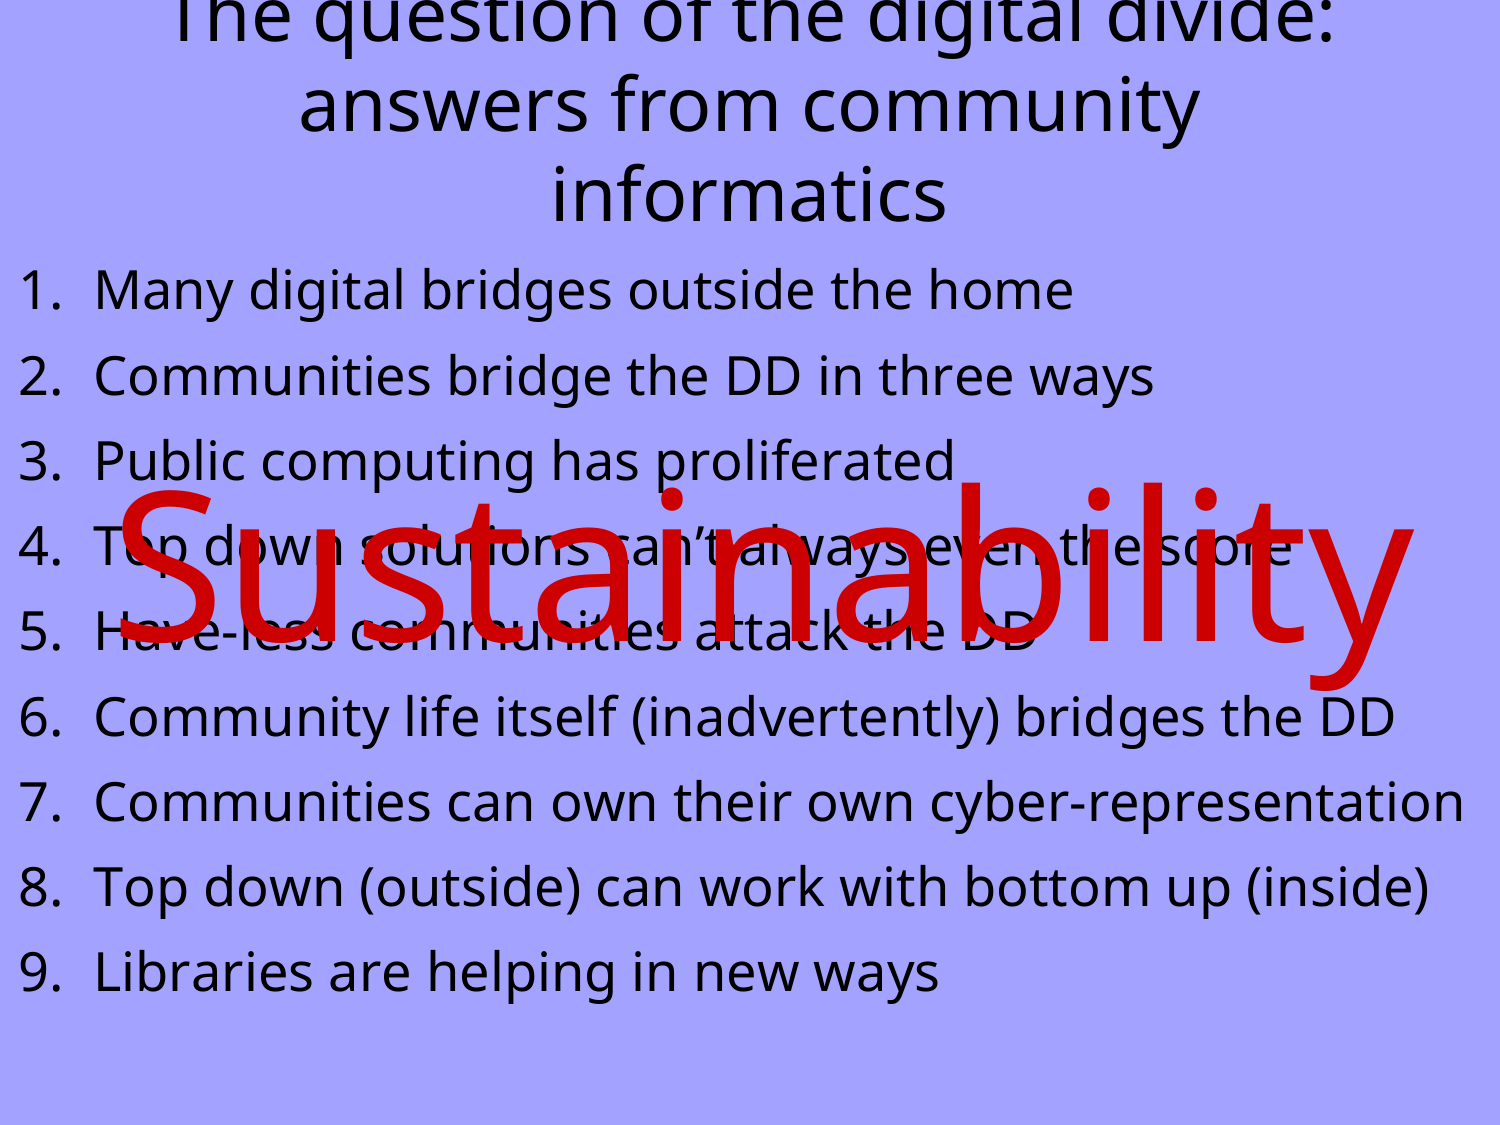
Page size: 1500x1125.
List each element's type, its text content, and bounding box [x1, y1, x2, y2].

text_box The question of the digital divide: answers from community informatics [75, 7, 1426, 196]
text_box Sustainability [12, 425, 1500, 691]
text_box Many digital bridges outside the home Communities bridge the DD in three ways Public computing has proliferated Top down solutions can’t always even the score Have-less communities attack the DD Community life itself (inadvertently) bridges the DD Communities can own their own cyber-representation Top down (outside) can work with bottom up (inside) Libraries are helping in new ways [3, 248, 1500, 1125]
